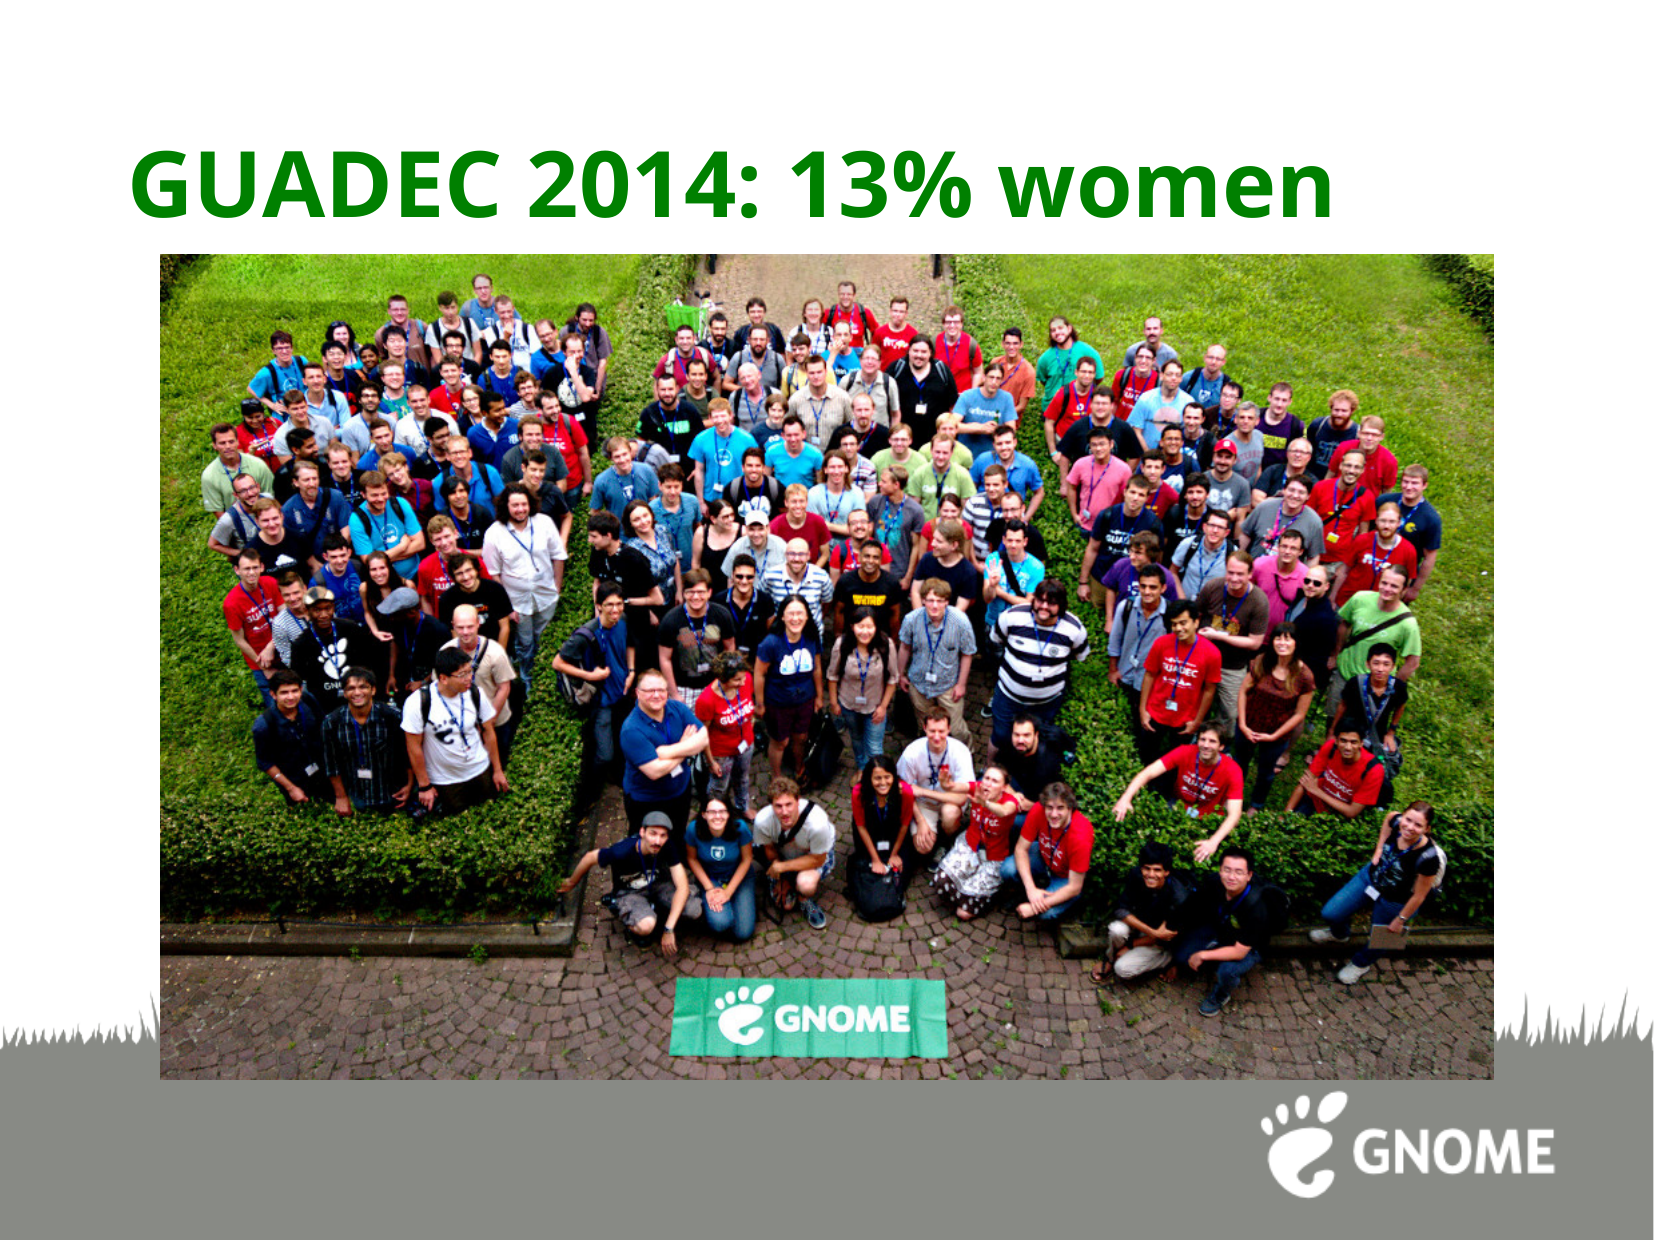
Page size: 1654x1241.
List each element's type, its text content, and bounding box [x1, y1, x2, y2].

picture [0, 0, 1654, 1241]
text_box GUADEC 2014: 13% women [112, 112, 1576, 251]
